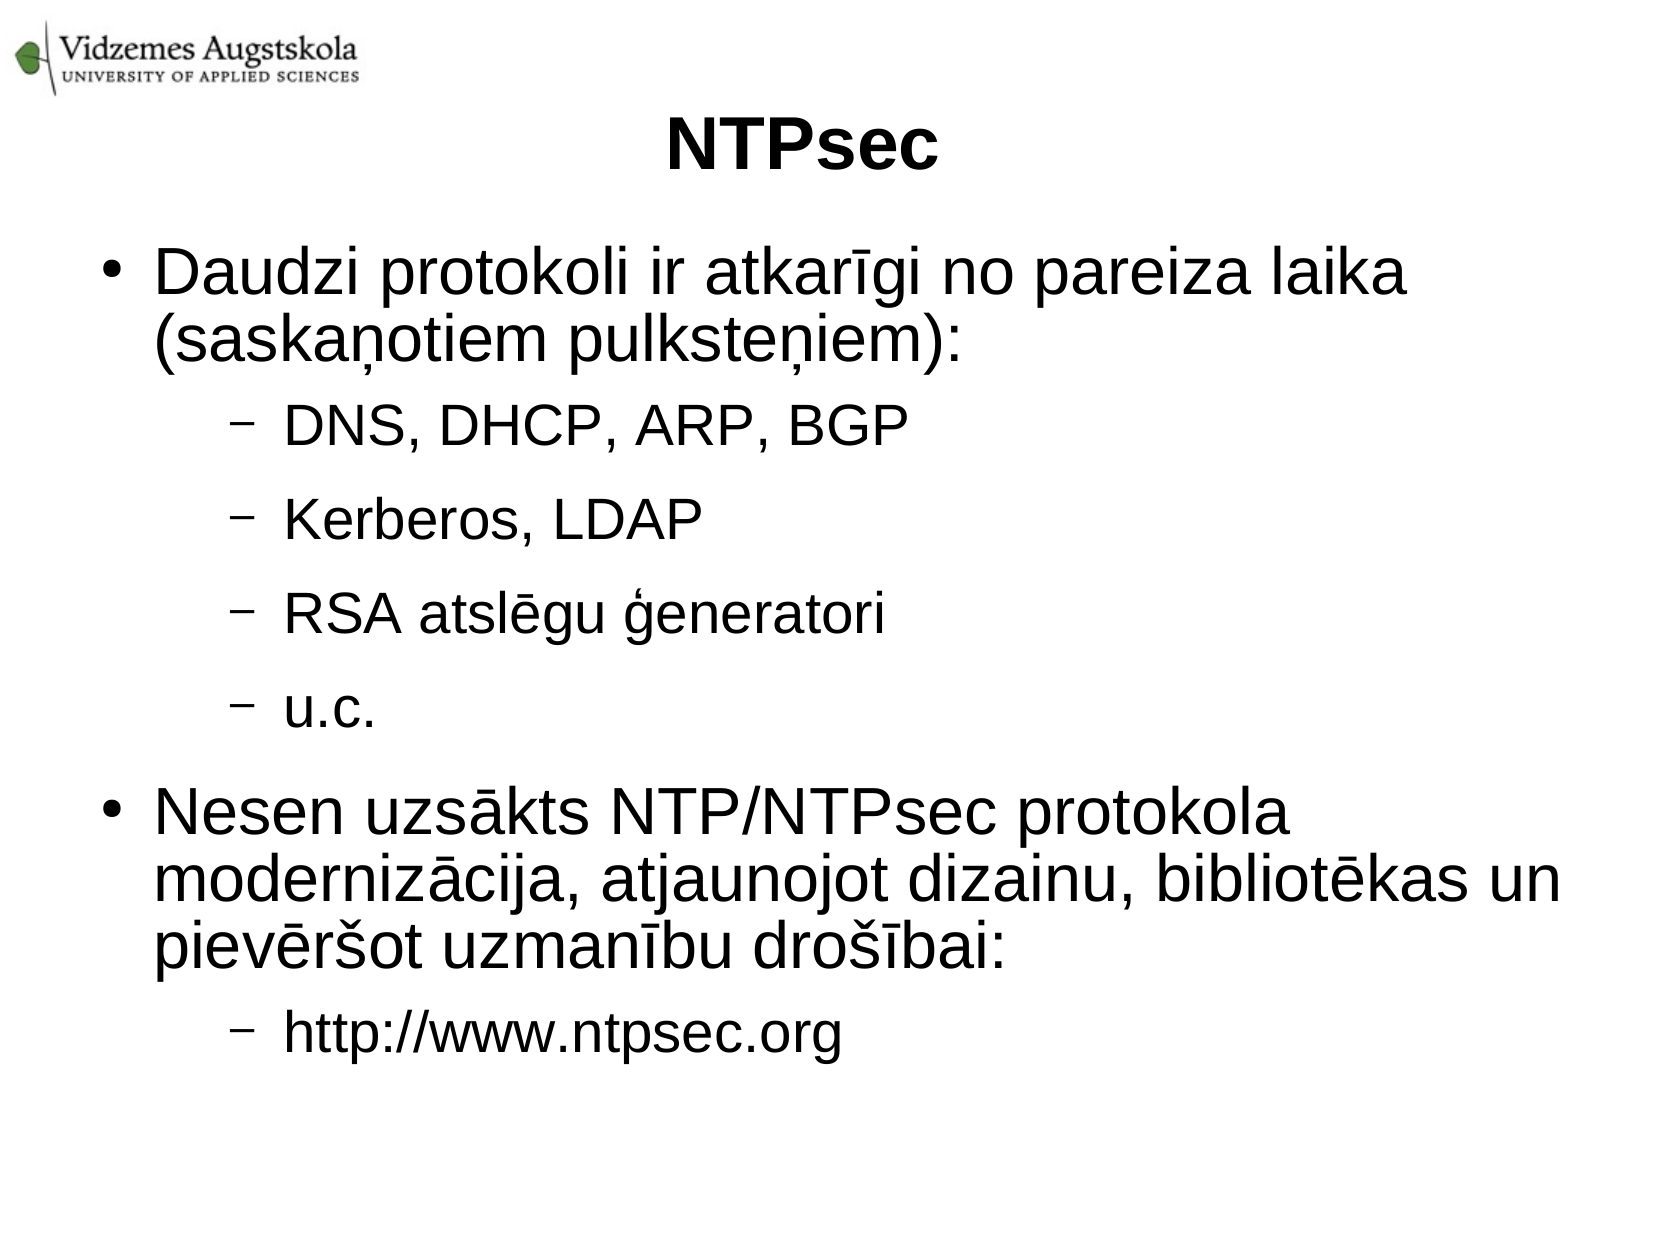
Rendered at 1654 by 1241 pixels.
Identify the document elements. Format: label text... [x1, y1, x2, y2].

list Daudzi protokoli ir atkarīgi no pareiza laika (saskaņotiem pulksteņiem): DNS, DHCP, ARP, BGP Kerberos, LDAP RSA atslēgu ģeneratori u.c. Nesen uzsākts NTP/NTPsec protokola modernizācija, atjaunojot dizainu, bibliotēkas un pievēršot uzmanību drošībai: http://www.ntpsec.org [82, 236, 1569, 1107]
title NTPsec [94, 96, 1512, 195]
picture [5, 2, 368, 113]
